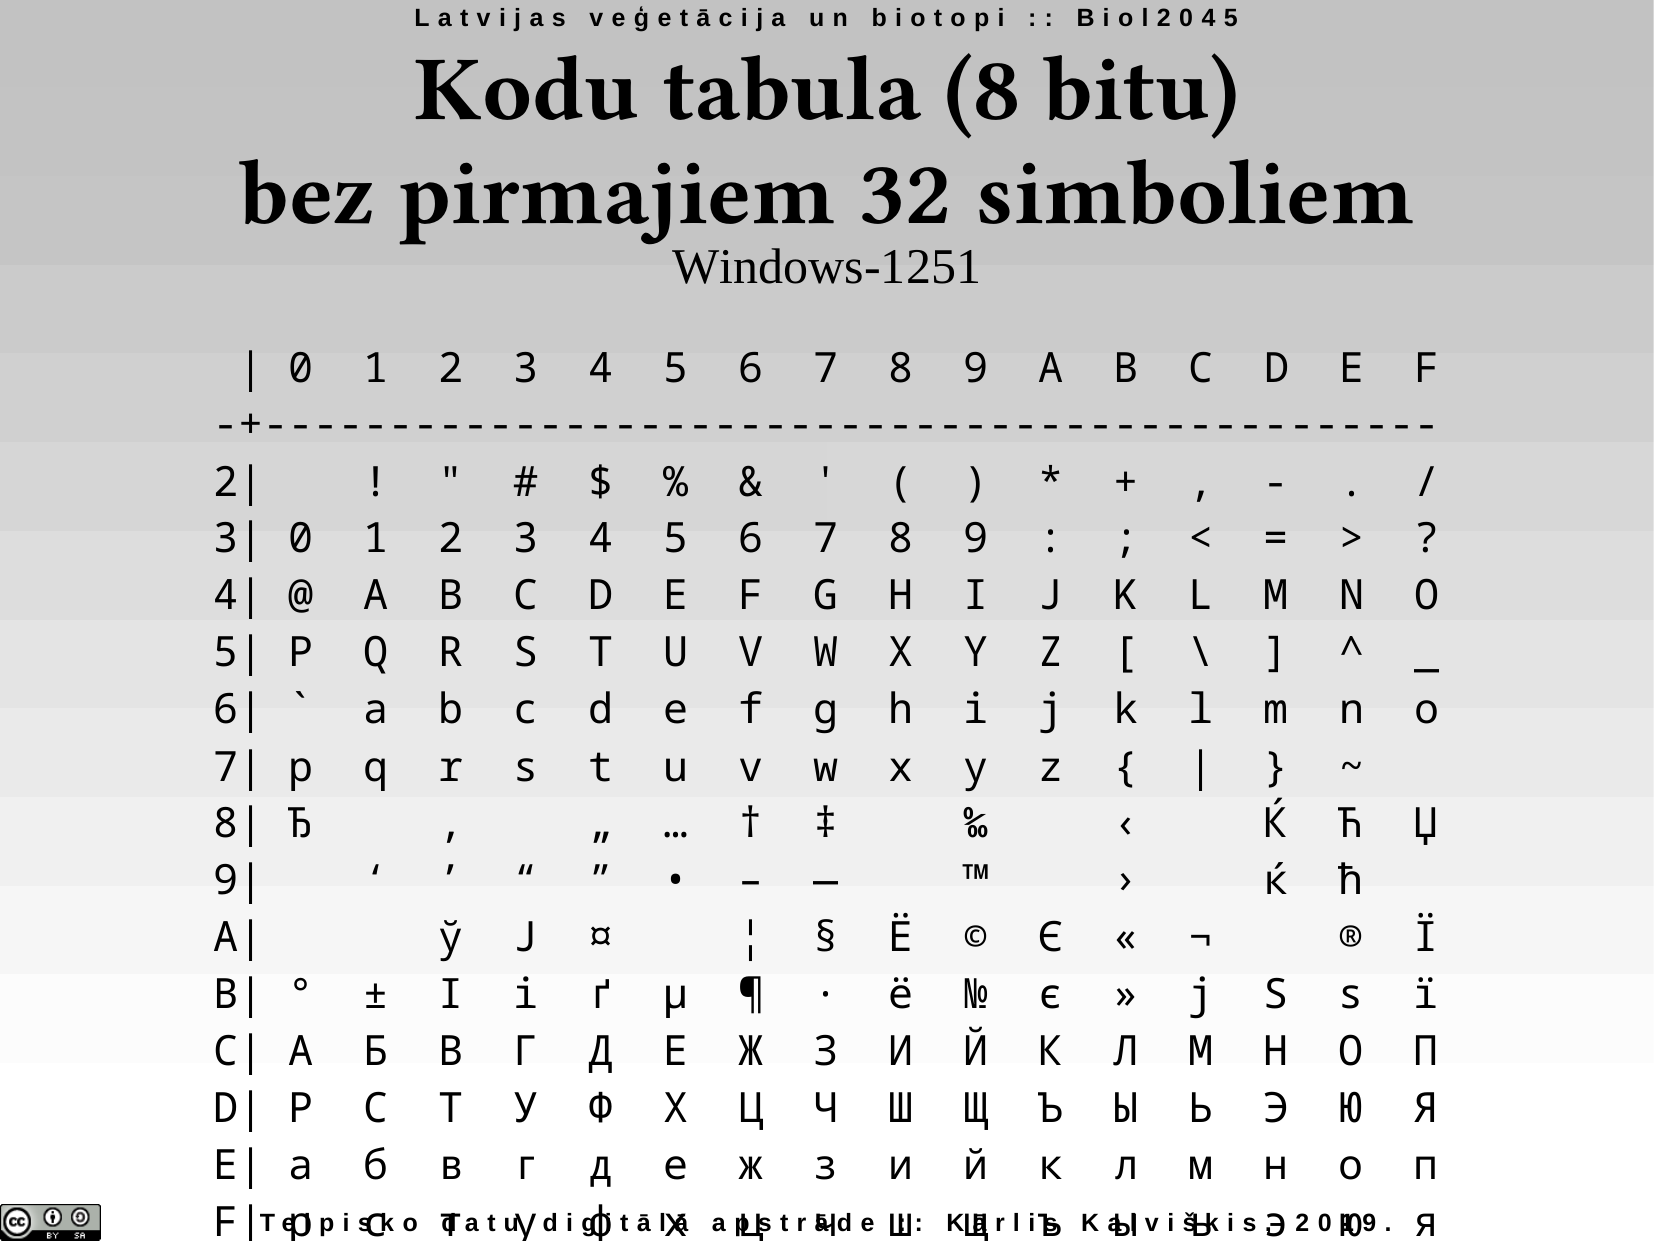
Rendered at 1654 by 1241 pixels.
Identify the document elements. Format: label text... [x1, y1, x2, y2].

picture [586, 1220, 591, 1229]
picture [295, 1216, 305, 1233]
picture [0, 0, 1654, 1241]
picture [602, 1216, 606, 1233]
text_box Windows-1251 [673, 237, 981, 297]
text_box | 0 1 2 3 4 5 6 7 8 9 A B C D E F -+----------------------------------------------- 2| ! " # $ % & ' ( ) * + , - . / 3| 0 1 2 3 4 5 6 7 8 9 : ; < = > ? 4| @ A B C D E F G H I J K L M N O 5| P Q R S T U V W X Y Z [ \ ] ^ _ 6| ` a b c d e f g h i j k l m n o 7| p q r s t u v w x y z { | } ~ 8| Ђ ‚ „ … † ‡ ‰ ‹ Ќ Ћ Џ 9| ‘ ’ “ ” • – — ™ › ќ ћ A| ў Ј ¤ ¦ § Ё © Є « ¬ ® Ї B| ° ± І і ґ µ ¶ · ё № є » ј Ѕ ѕ ї C| А Б В Г Д Е Ж З И Й К Л М Н О П D| Р С Т У Ф Х Ц Ч Ш Щ Ъ Ы Ь Э Ю Я E| а б в г д е ж з и й к л м н о п F| р с т у ф х ц ч ш щ ъ ы ь э ю я [213, 337, 1439, 1138]
picture [595, 1216, 599, 1233]
title Kodu tabula (8 bitu) bez pirmajiem 32 simboliem [59, 37, 1596, 247]
